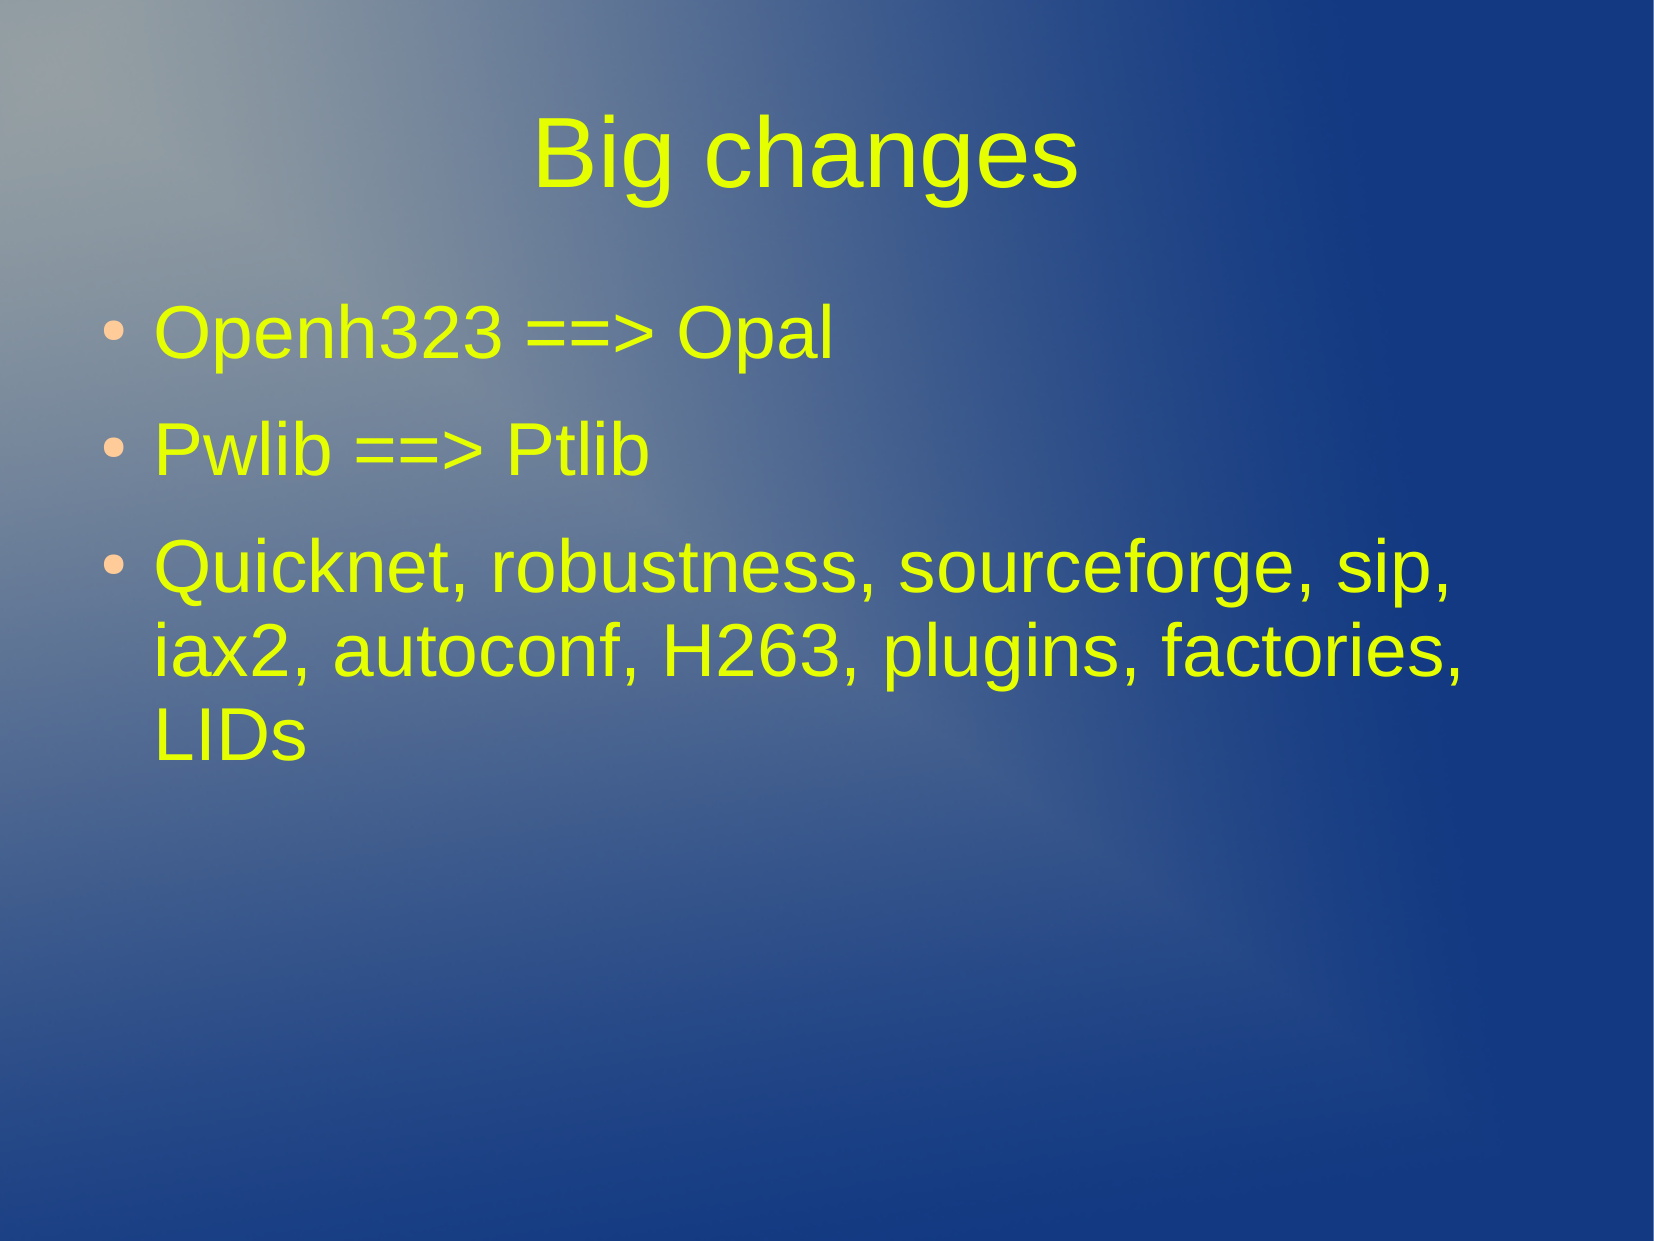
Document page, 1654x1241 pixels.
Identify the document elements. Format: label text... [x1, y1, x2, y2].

title Big changes [82, 56, 1571, 250]
picture [0, 0, 1654, 1241]
list Openh323 ==> Opal Pwlib ==> Ptlib Quicknet, robustness, sourceforge, sip, iax2, autoconf, H263, plugins, factories, LIDs [82, 290, 1571, 1094]
